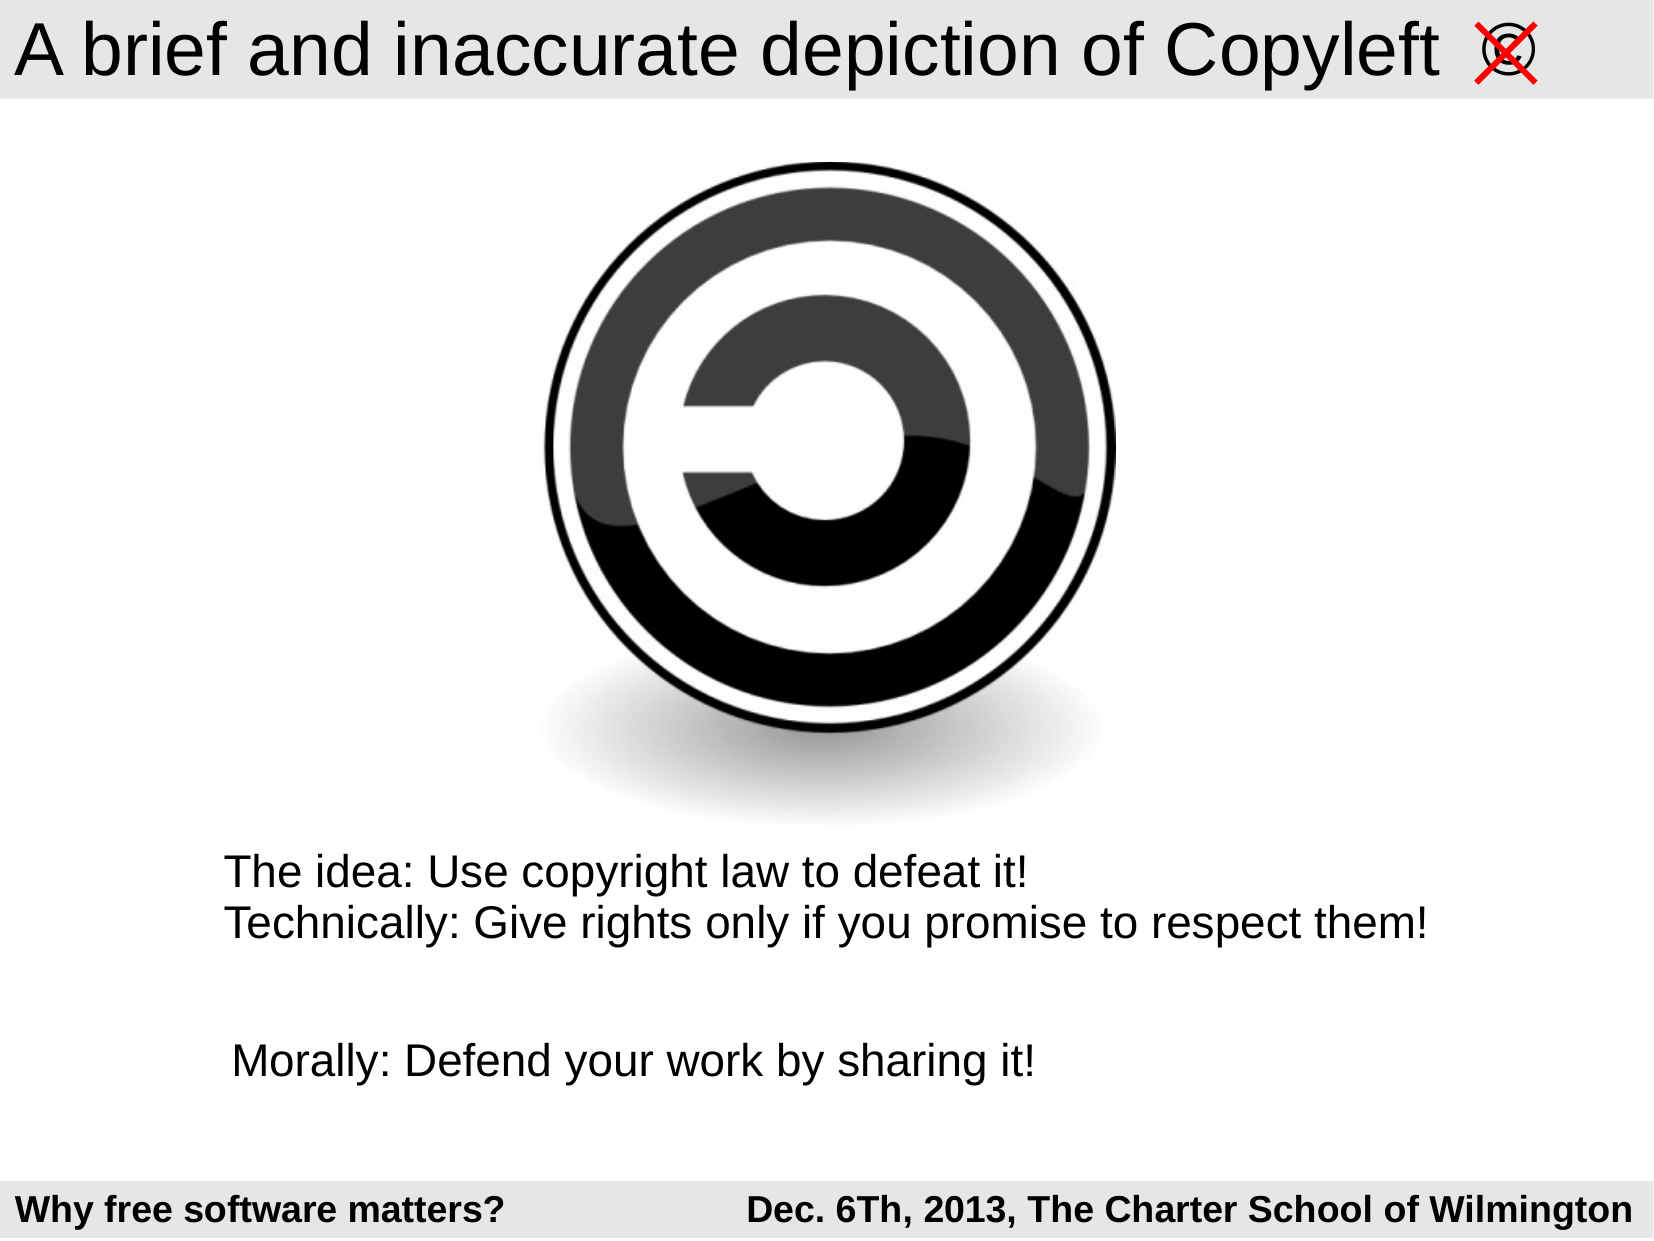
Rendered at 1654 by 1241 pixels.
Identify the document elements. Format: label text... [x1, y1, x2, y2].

text_box A brief and inaccurate depiction of Copyleft © [0, 0, 1654, 99]
picture [538, 162, 1116, 827]
text_box Why free software matters? Dec. 6Th, 2013, The Charter School of Wilmington [0, 1181, 1654, 1238]
text_box The idea: Use copyright law to defeat it! Technically: Give rights only if you promise to respect them! [197, 826, 1457, 968]
text_box Morally: Defend your work by sharing it! [204, 1015, 1064, 1106]
